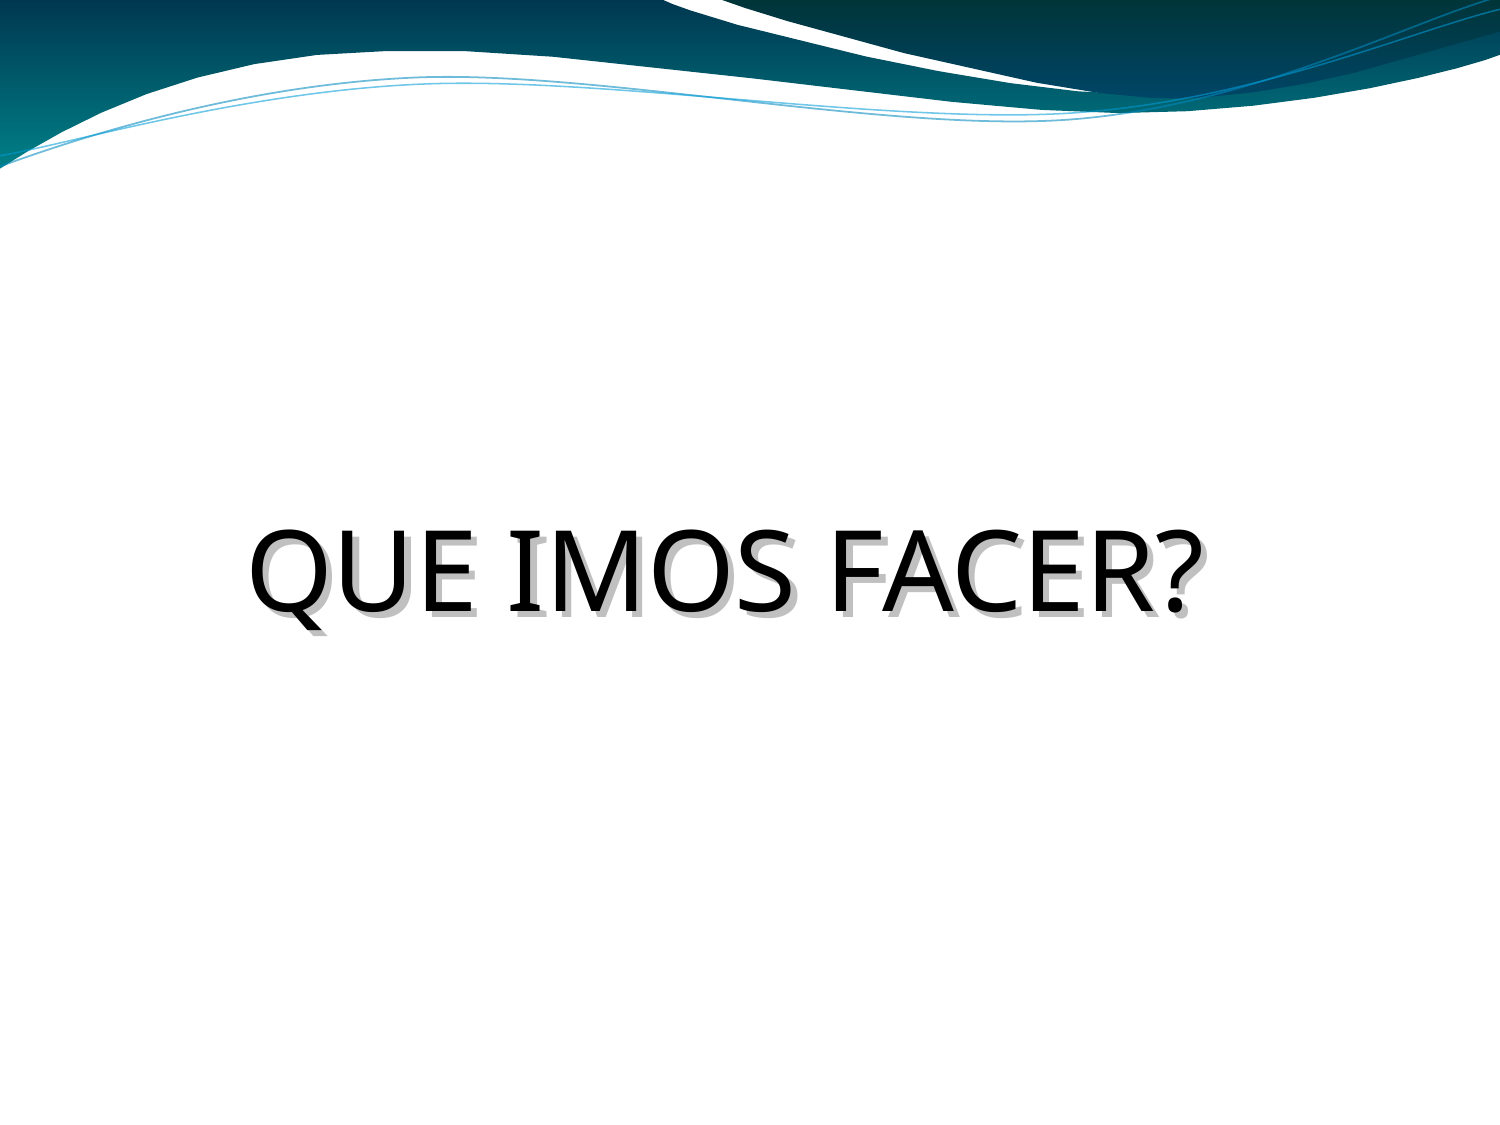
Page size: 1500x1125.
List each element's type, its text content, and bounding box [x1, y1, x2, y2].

text_box QUE IMOS FACER? [230, 492, 1317, 642]
